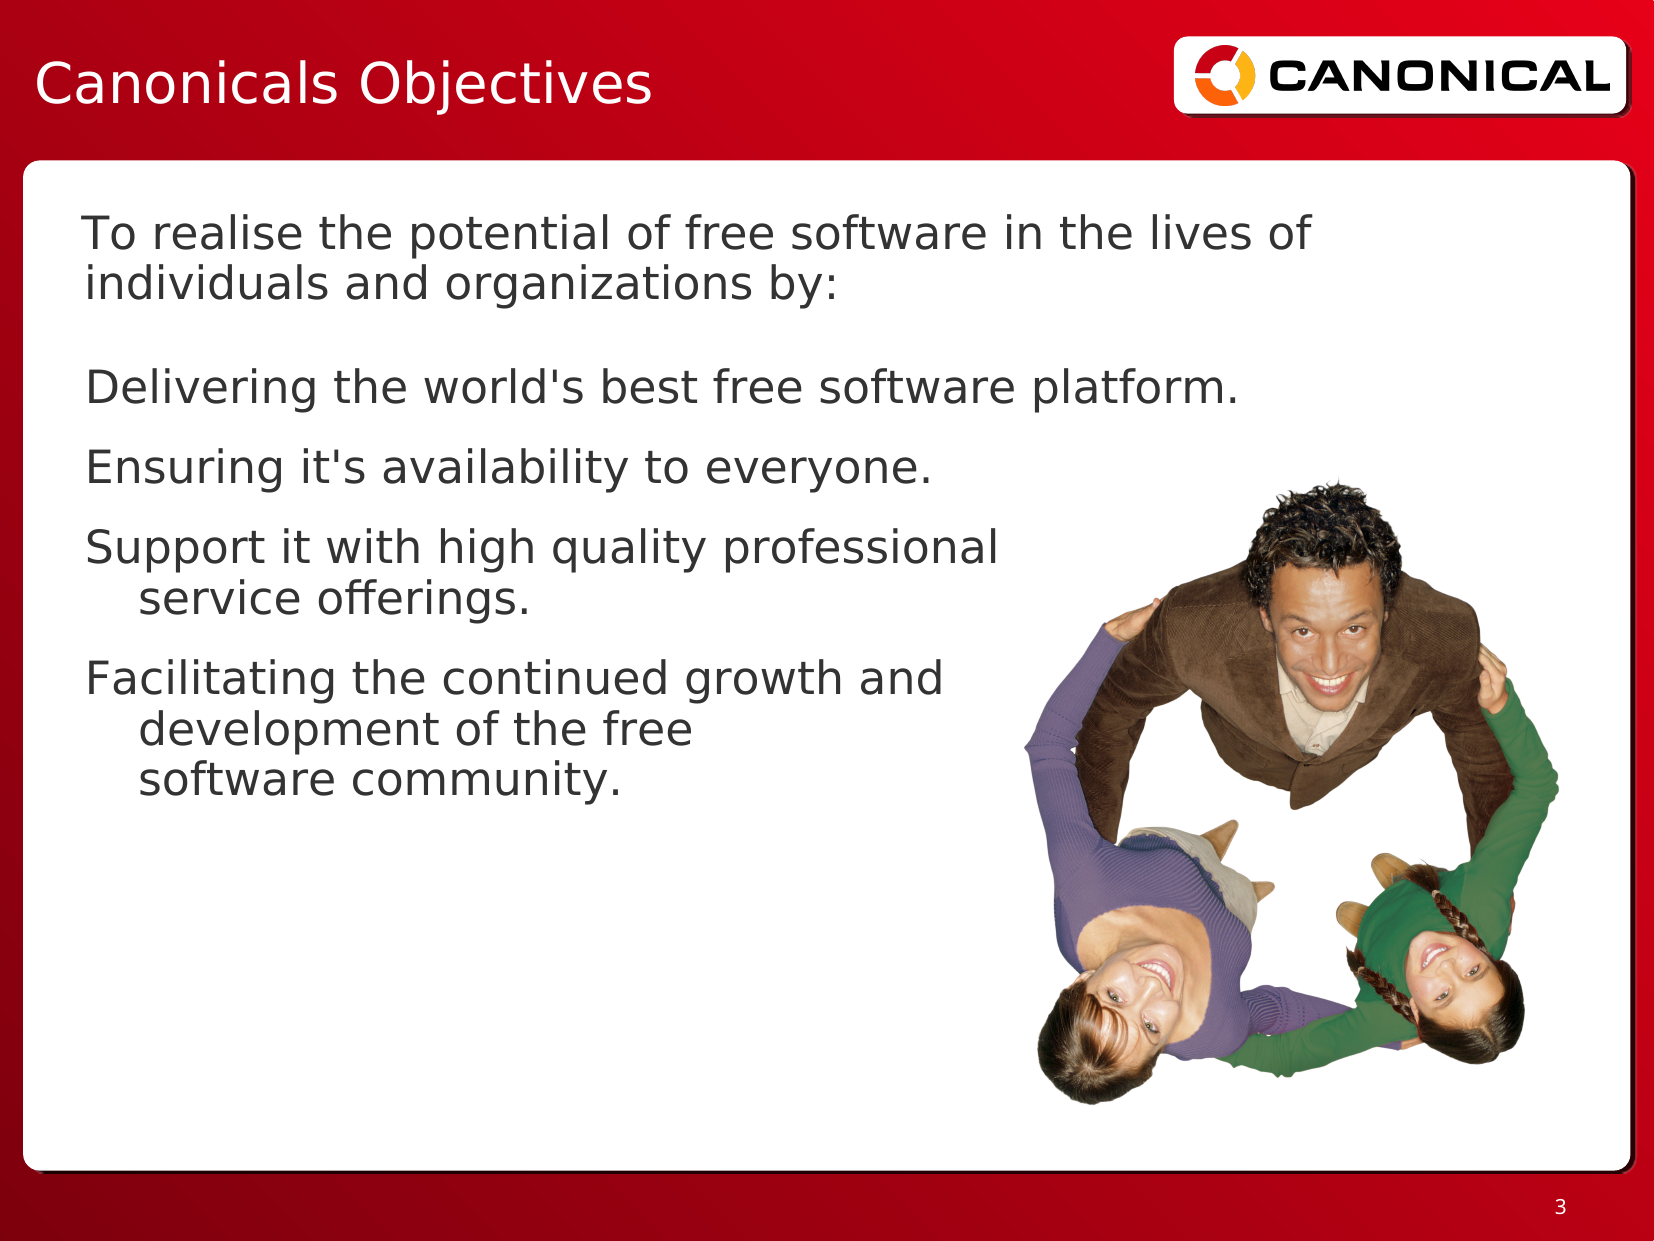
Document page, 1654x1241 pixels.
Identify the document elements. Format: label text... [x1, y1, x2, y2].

list To realise the potential of free software in the lives of individuals and organizations by: Delivering the world's best free software platform. Ensuring it's availability to everyone. Support it with high quality professional service offerings. Facilitating the continued growth and development of the free software community. [30, 208, 1543, 833]
picture [932, 442, 1654, 1144]
picture [1549, 45, 1610, 106]
title Canonicals Objectives [34, 26, 1549, 144]
